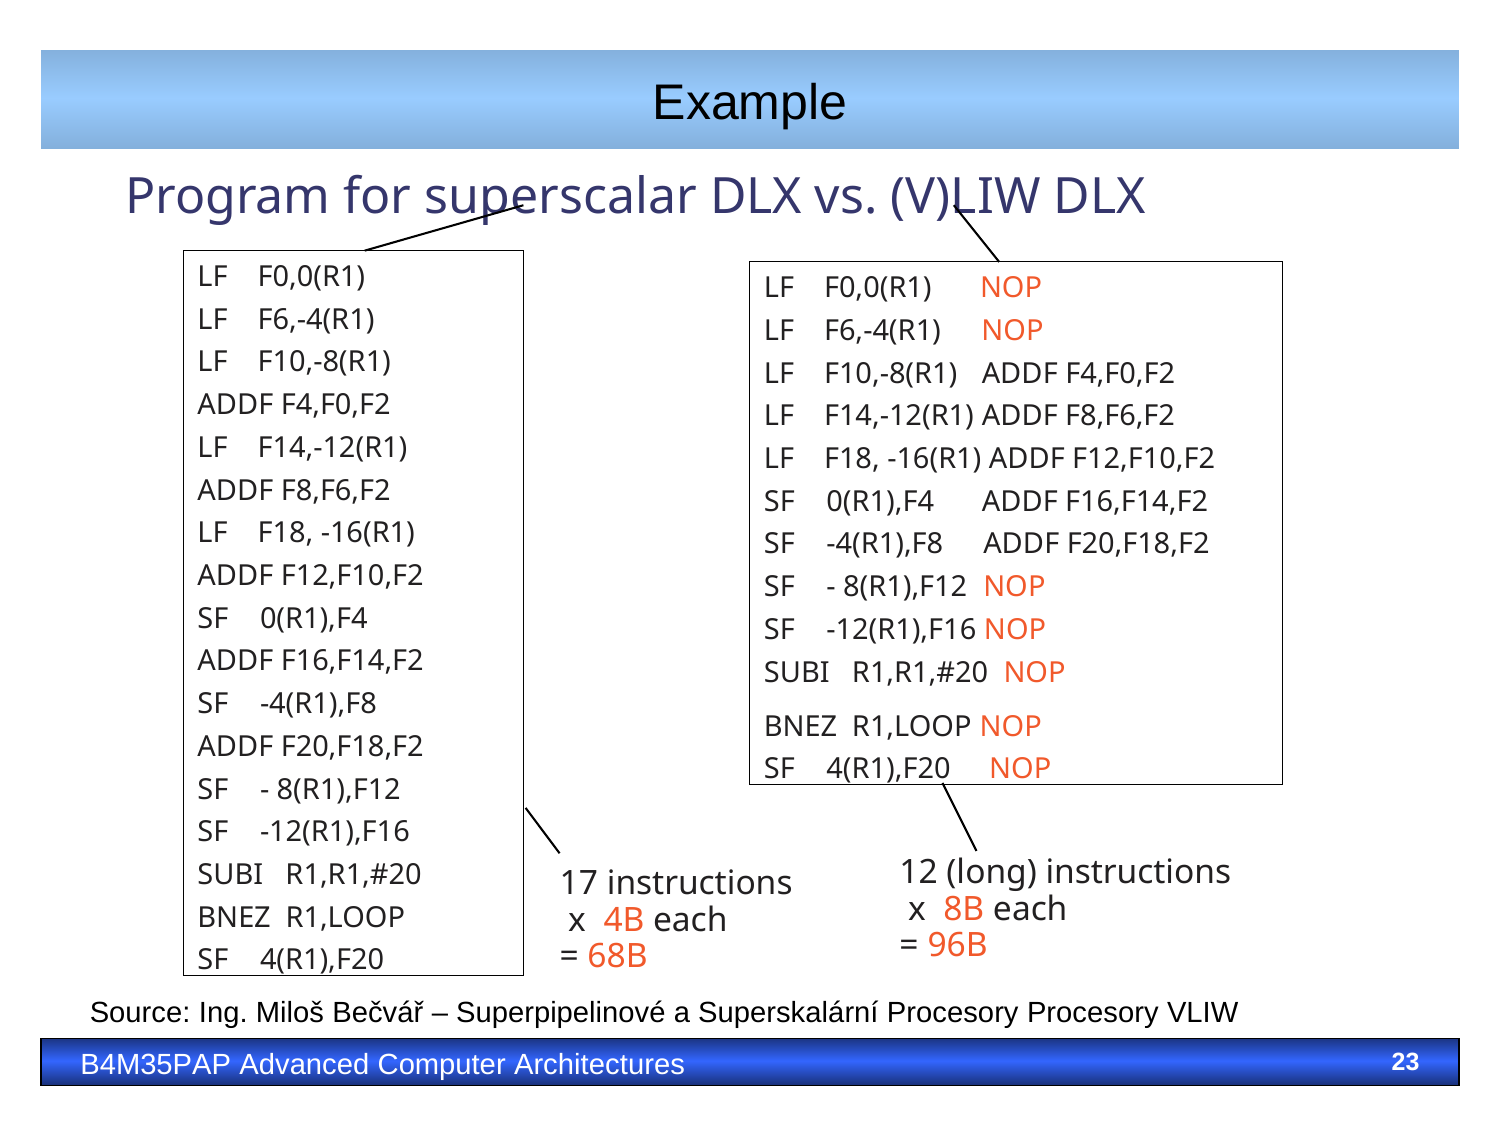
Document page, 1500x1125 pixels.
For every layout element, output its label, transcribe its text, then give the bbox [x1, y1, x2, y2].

text_box LF F18, -16(R1) [197, 511, 449, 546]
text_box 0(R1),F4 [260, 597, 385, 632]
text_box LF F0,0(R1) [763, 266, 959, 301]
text_box 12 (long) instructions [899, 847, 1259, 887]
text_box x 8B each [908, 884, 1086, 924]
text_box 17 instructions [559, 859, 810, 899]
text_box LF F14,-12(R1) [197, 426, 440, 461]
text_box BNEZ R1,LOOP NOP [763, 705, 1060, 739]
text_box Program for superscalar DLX vs. (V)LIW DLX [125, 160, 1229, 219]
text_box = 68B [559, 932, 664, 972]
text_box x 4B each [568, 895, 746, 935]
text_box NOP [983, 565, 1046, 600]
text_box LF F14,-12(R1) [763, 394, 981, 429]
text_box LF F0,0(R1) [197, 255, 392, 290]
text_box SF [763, 565, 800, 600]
text_box 0(R1),F4 [826, 480, 951, 515]
text_box ADDF F8,F6,F2 [197, 469, 413, 503]
text_box ADDF F4,F0,F2 [981, 352, 1197, 386]
text_box - 8(R1),F12 [826, 565, 983, 600]
text_box - 8(R1),F12 [260, 768, 423, 802]
text_box -4(R1),F8 [826, 522, 962, 557]
text_box ADDF F20,F18,F2 [197, 725, 450, 760]
text_box SF [763, 522, 800, 557]
text_box NOP [989, 747, 1052, 782]
text_box = 96B [899, 920, 1004, 960]
text_box SF [197, 682, 233, 717]
text_box ADDF F4,F0,F2 [197, 383, 413, 418]
text_box SUBI R1,R1,#20 NOP [763, 651, 1098, 686]
text_box SUBI R1,R1,#20 [197, 853, 451, 888]
text_box BNEZ R1,LOOP [197, 896, 422, 931]
text_box -4(R1),F8 [260, 682, 395, 717]
text_box SF [197, 597, 233, 632]
text_box SF [197, 810, 233, 845]
text_box SF [763, 608, 800, 643]
text_box 4(R1),F20 [826, 747, 970, 782]
text_box -12(R1),F16 NOP [826, 608, 1070, 643]
text_box 4(R1),F20 [260, 938, 403, 973]
text_box LF F10,-8(R1) [763, 352, 981, 386]
text_box ADDF F20,F18,F2 [983, 522, 1235, 557]
text_box SF [763, 480, 800, 515]
text_box LF F6,-4(R1) [197, 298, 412, 333]
text_box ADDF F16,F14,F2 [197, 639, 450, 674]
text_box LF F6,-4(R1) [763, 309, 979, 344]
text_box NOP [980, 266, 1043, 301]
text_box SF [197, 768, 233, 802]
text_box NOP [981, 309, 1044, 344]
text_box LF F10,-8(R1) [197, 340, 421, 375]
title Example [41, 50, 1459, 149]
text_box ADDF F8,F6,F2 [981, 394, 1197, 429]
text_box -12(R1),F16 [260, 810, 432, 845]
text_box ADDF F16,F14,F2 [981, 480, 1234, 515]
text_box ADDF F12,F10,F2 [197, 554, 450, 589]
text_box SF [763, 747, 800, 782]
text_box LF F18, -16(R1) ADDF F12,F10,F2 [763, 437, 1276, 472]
text_box Source: Ing. Miloš Bečvář – Superpipelinové a Superskalární Procesory Procesory VLIW [75, 988, 1254, 1037]
text_box SF [197, 938, 233, 973]
